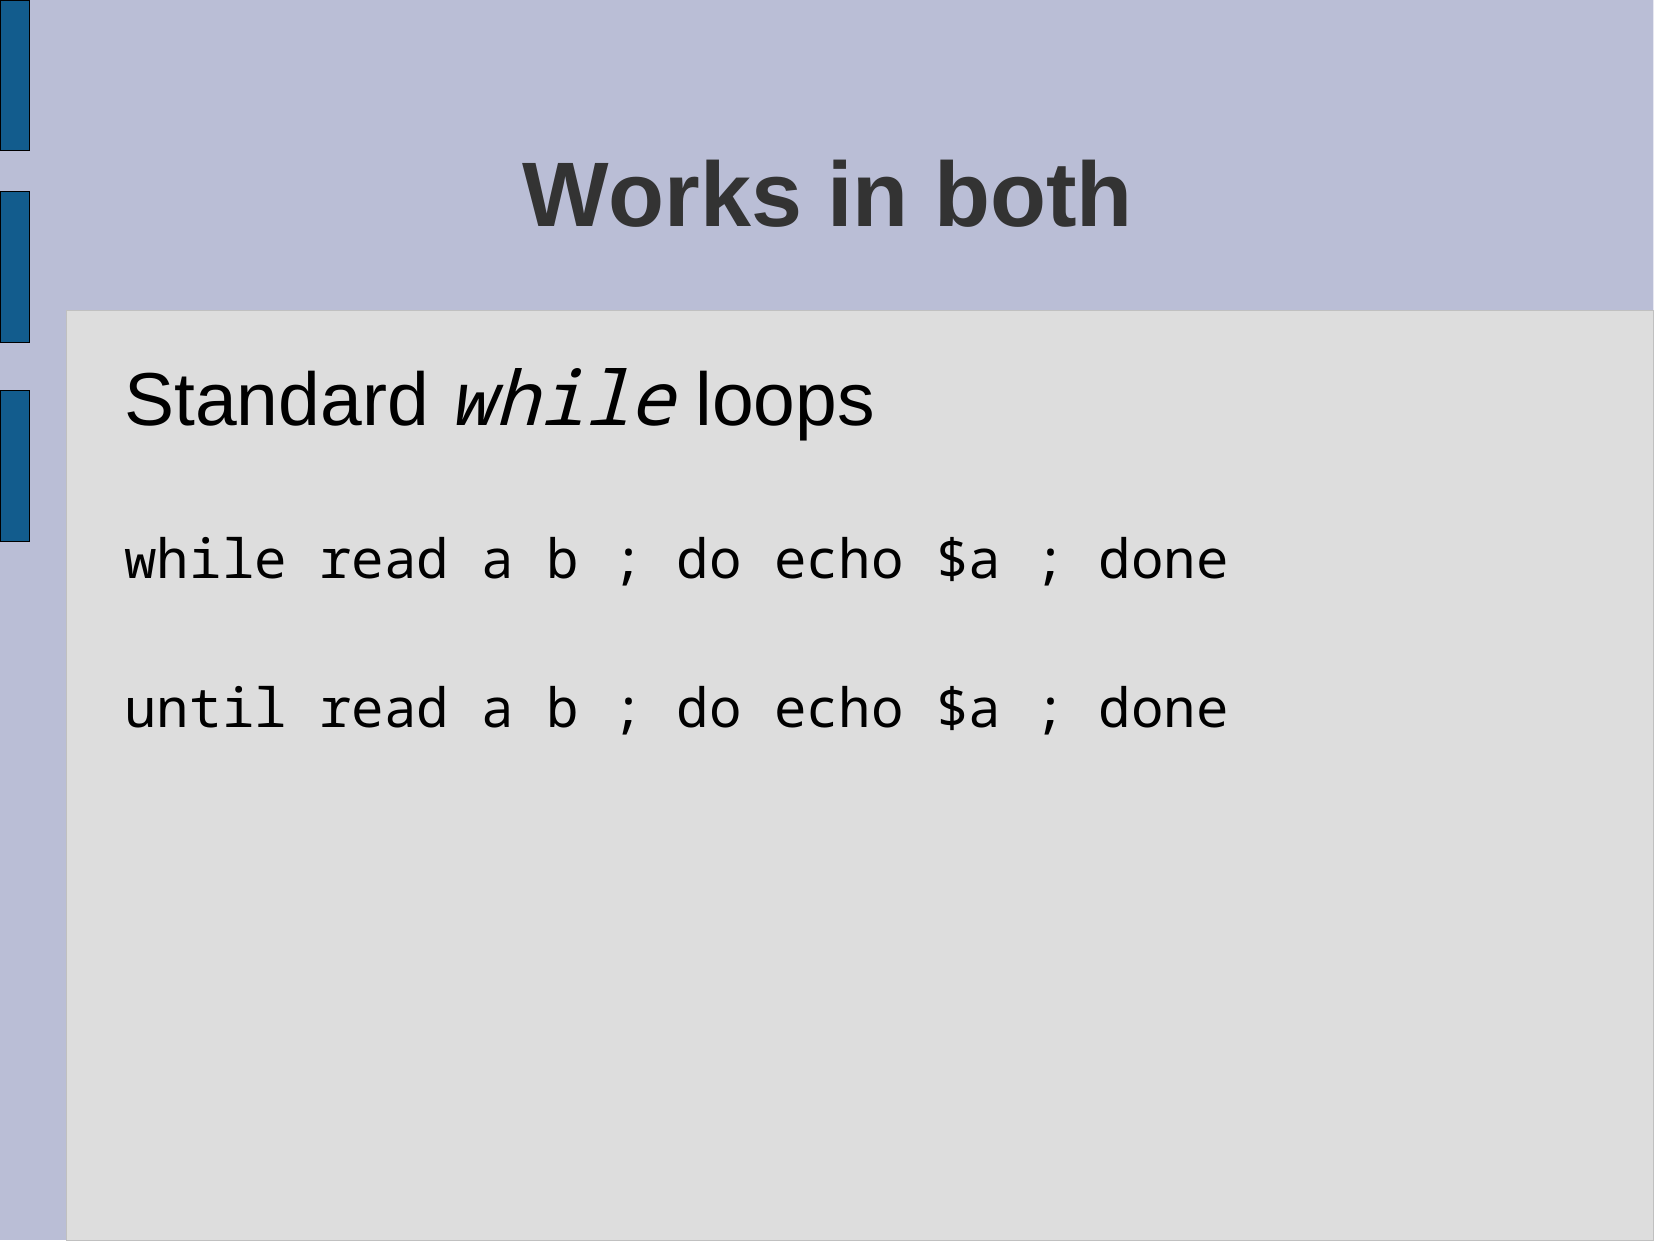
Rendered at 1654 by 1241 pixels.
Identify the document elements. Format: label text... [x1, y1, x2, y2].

list Standard while loops while read a b ; do echo $a ; done until read a b ; do echo $a ; done [121, 344, 1534, 1112]
title Works in both [121, 98, 1534, 291]
